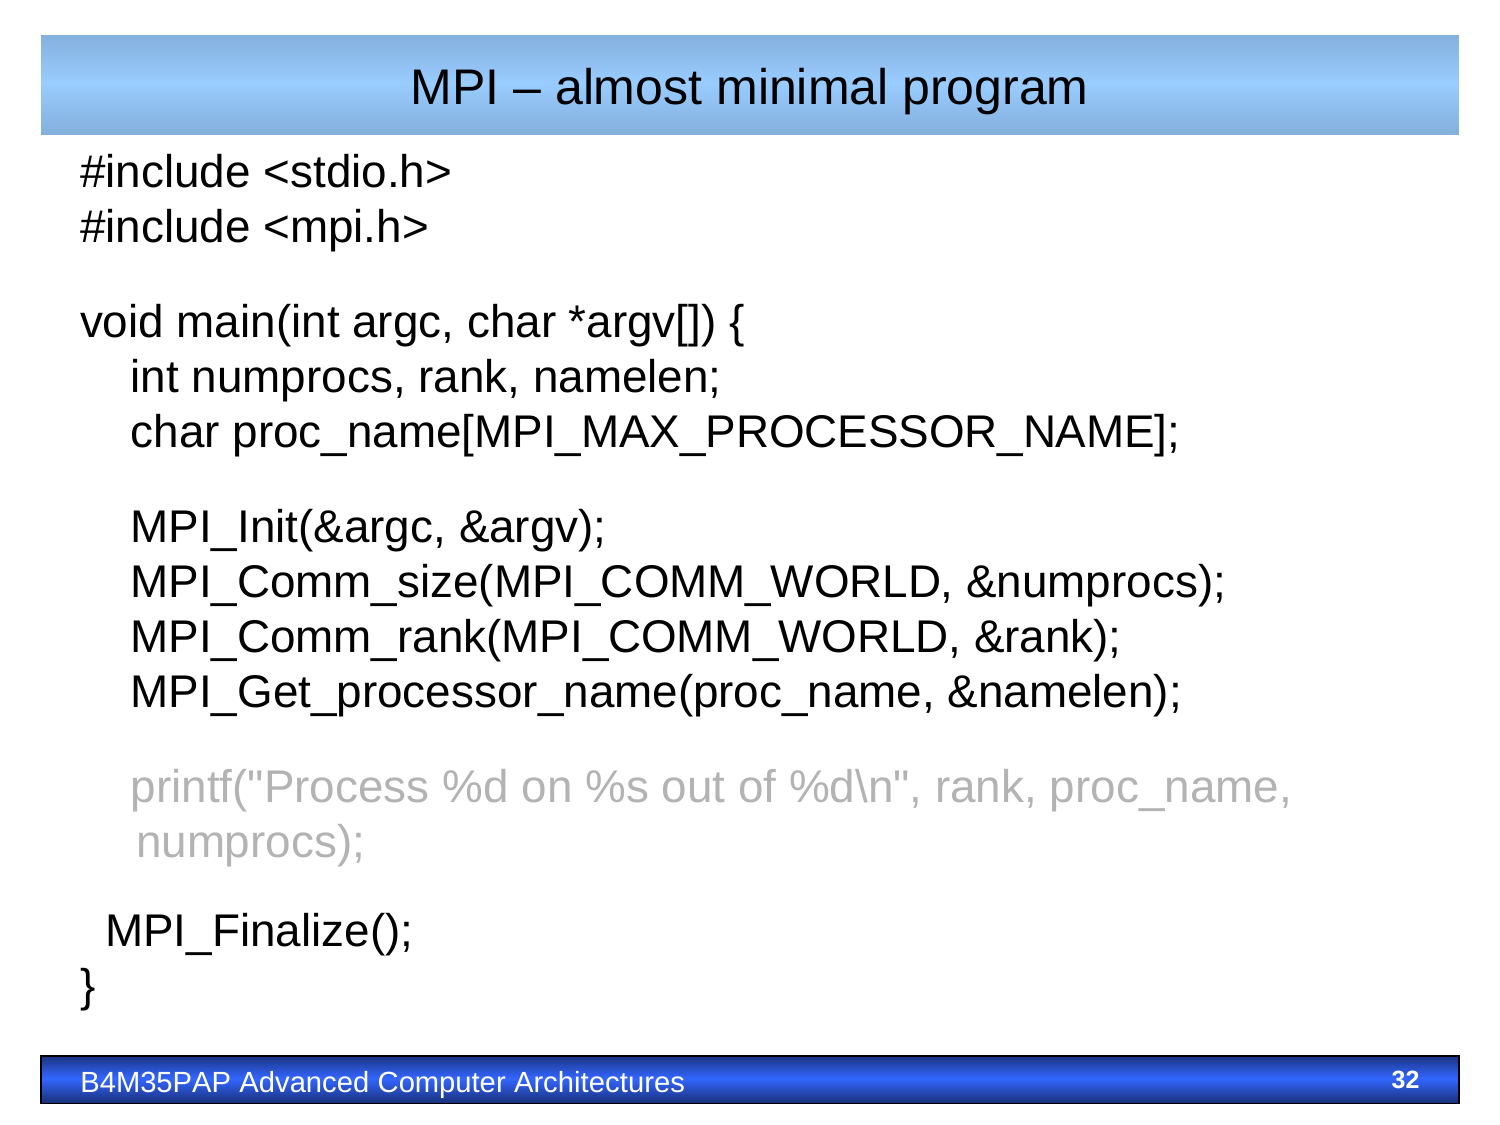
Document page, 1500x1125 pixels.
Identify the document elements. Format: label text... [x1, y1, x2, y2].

list #include <stdio.h> #include <mpi.h> void main(int argc, char *argv[]) { int numprocs, rank, namelen; char proc_name[MPI_MAX_PROCESSOR_NAME]; MPI_Init(&argc, &argv); MPI_Comm_size(MPI_COMM_WORLD, &numprocs); MPI_Comm_rank(MPI_COMM_WORLD, &rank); MPI_Get_processor_name(proc_name, &namelen); printf("Process %d on %s out of %d\n", rank, proc_name, numprocs); MPI_Finalize(); } [64, 134, 1500, 961]
title MPI – almost minimal program [41, 35, 1459, 135]
